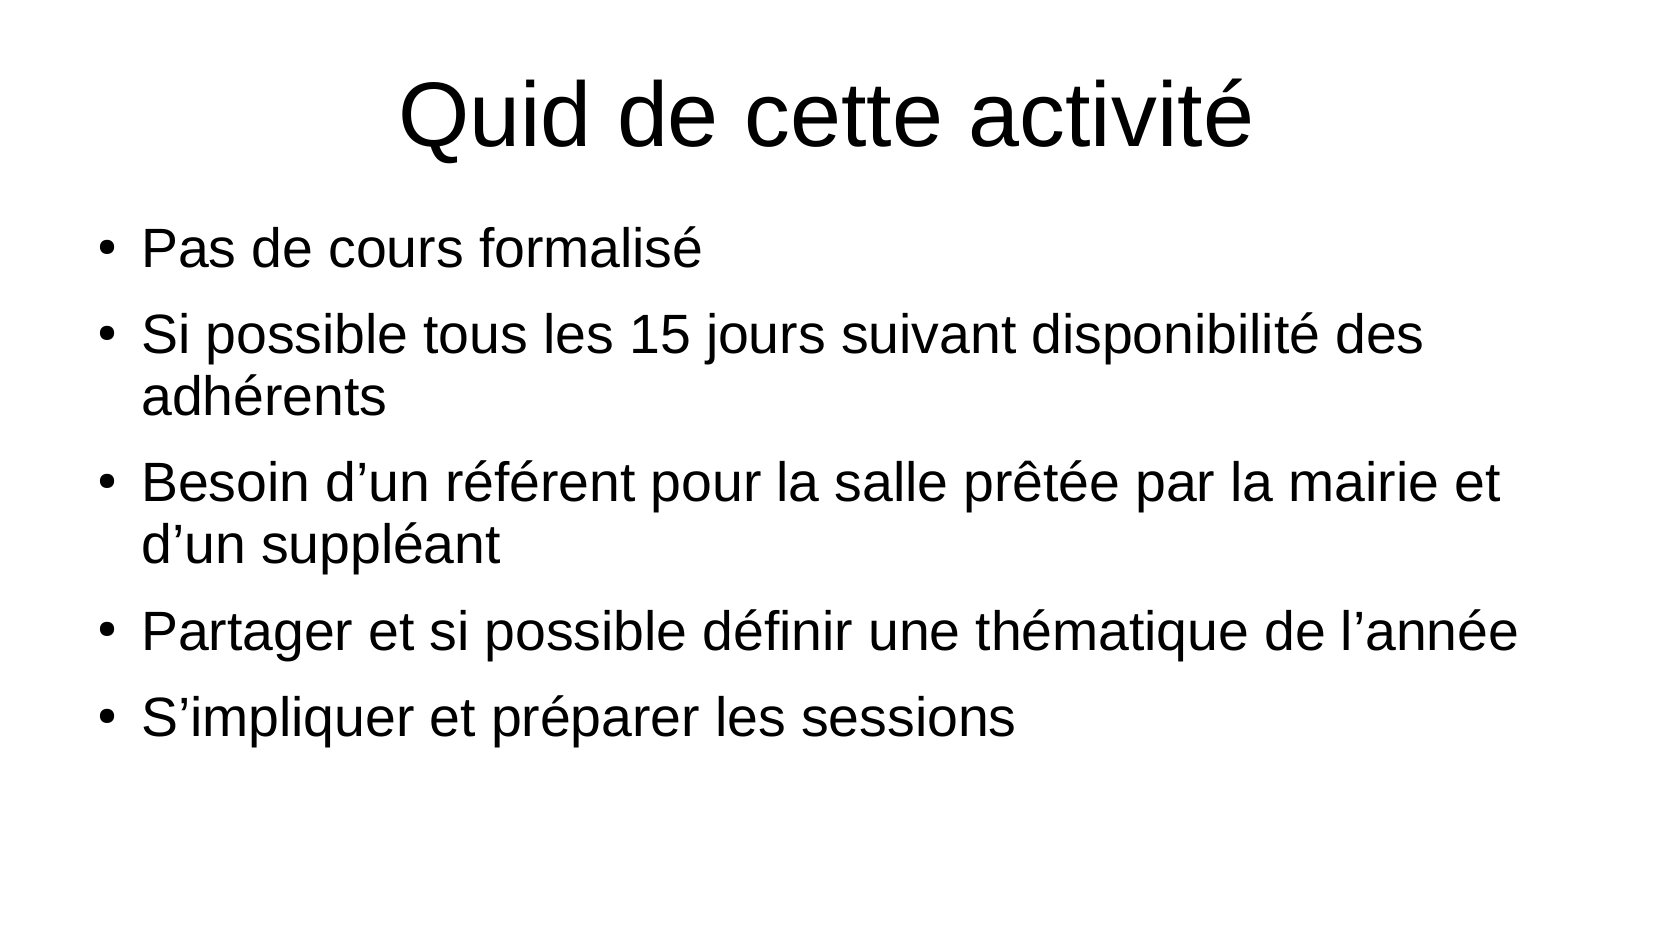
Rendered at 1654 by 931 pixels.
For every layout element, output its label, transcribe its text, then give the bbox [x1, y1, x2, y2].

title Quid de cette activité [82, 37, 1571, 193]
list Pas de cours formalisé Si possible tous les 15 jours suivant disponibilité des adhérents Besoin d’un référent pour la salle prêtée par la mairie et d’un suppléant Partager et si possible définir une thématique de l’année S’impliquer et préparer les sessions [82, 217, 1571, 758]
